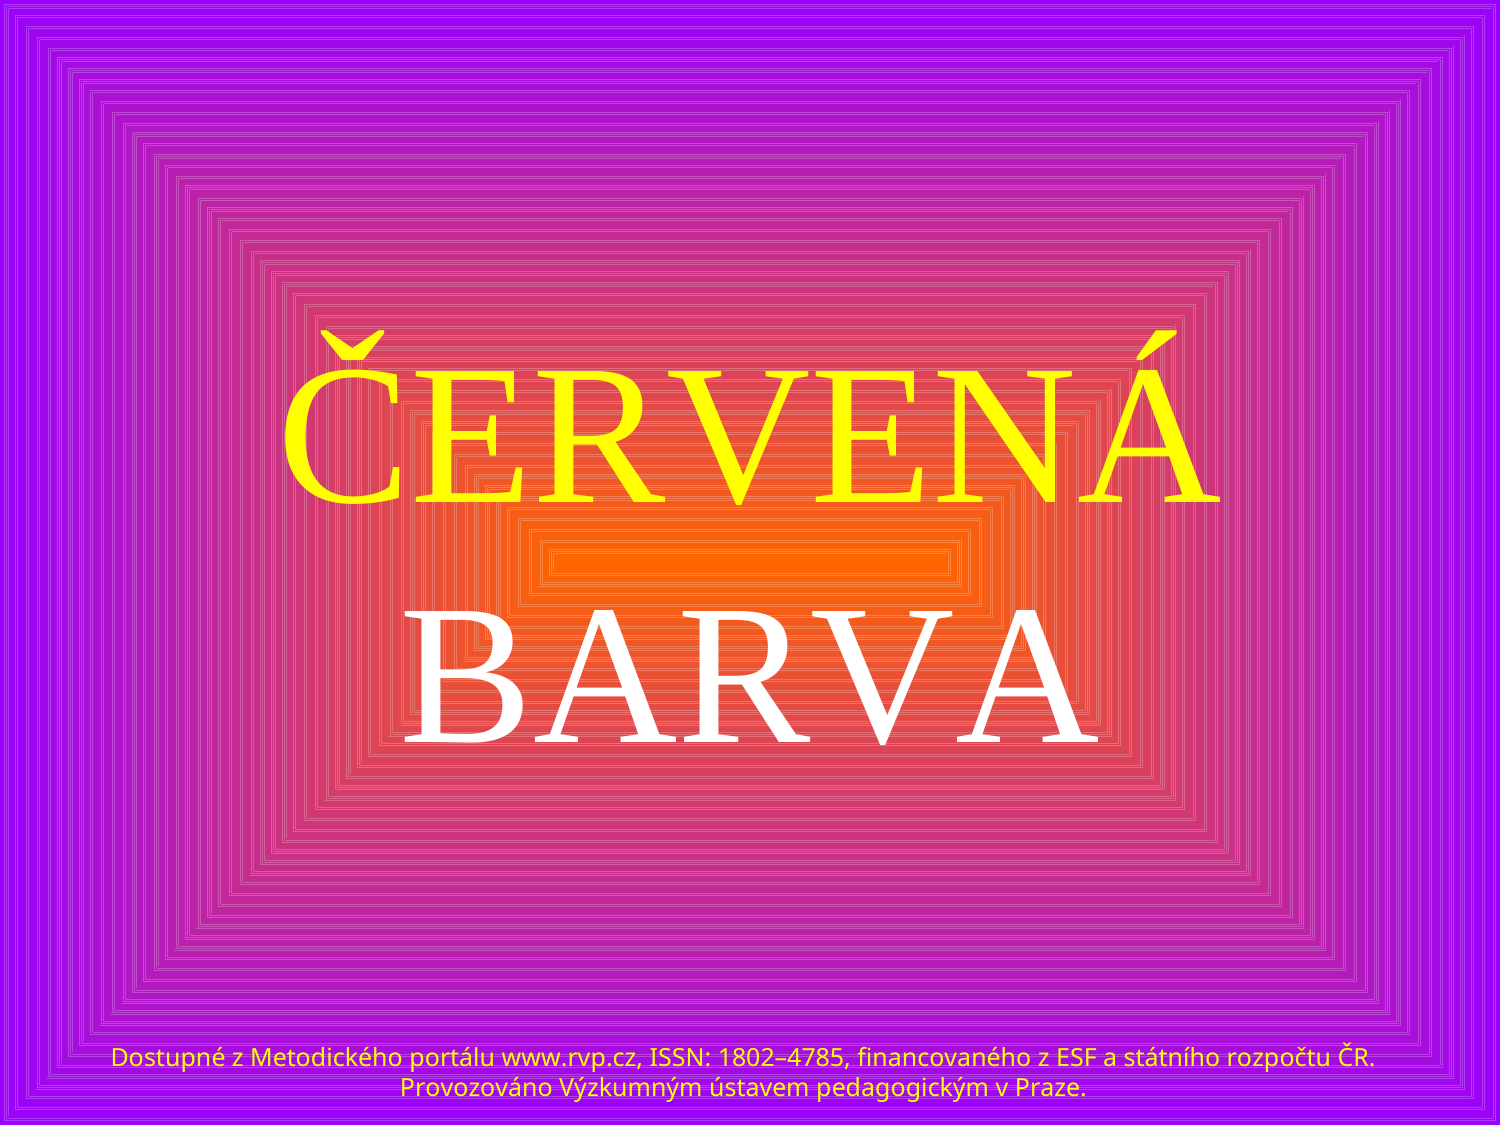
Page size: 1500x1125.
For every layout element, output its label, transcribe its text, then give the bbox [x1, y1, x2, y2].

text_box ČERVENÁ BARVA [0, 294, 1500, 791]
text_box Dostupné z Metodického portálu www.rvp.cz, ISSN: 1802–4785, financovaného z ESF a státního rozpočtu ČR. Provozováno Výzkumným ústavem pedagogickým v Praze. [35, 1041, 1454, 1102]
